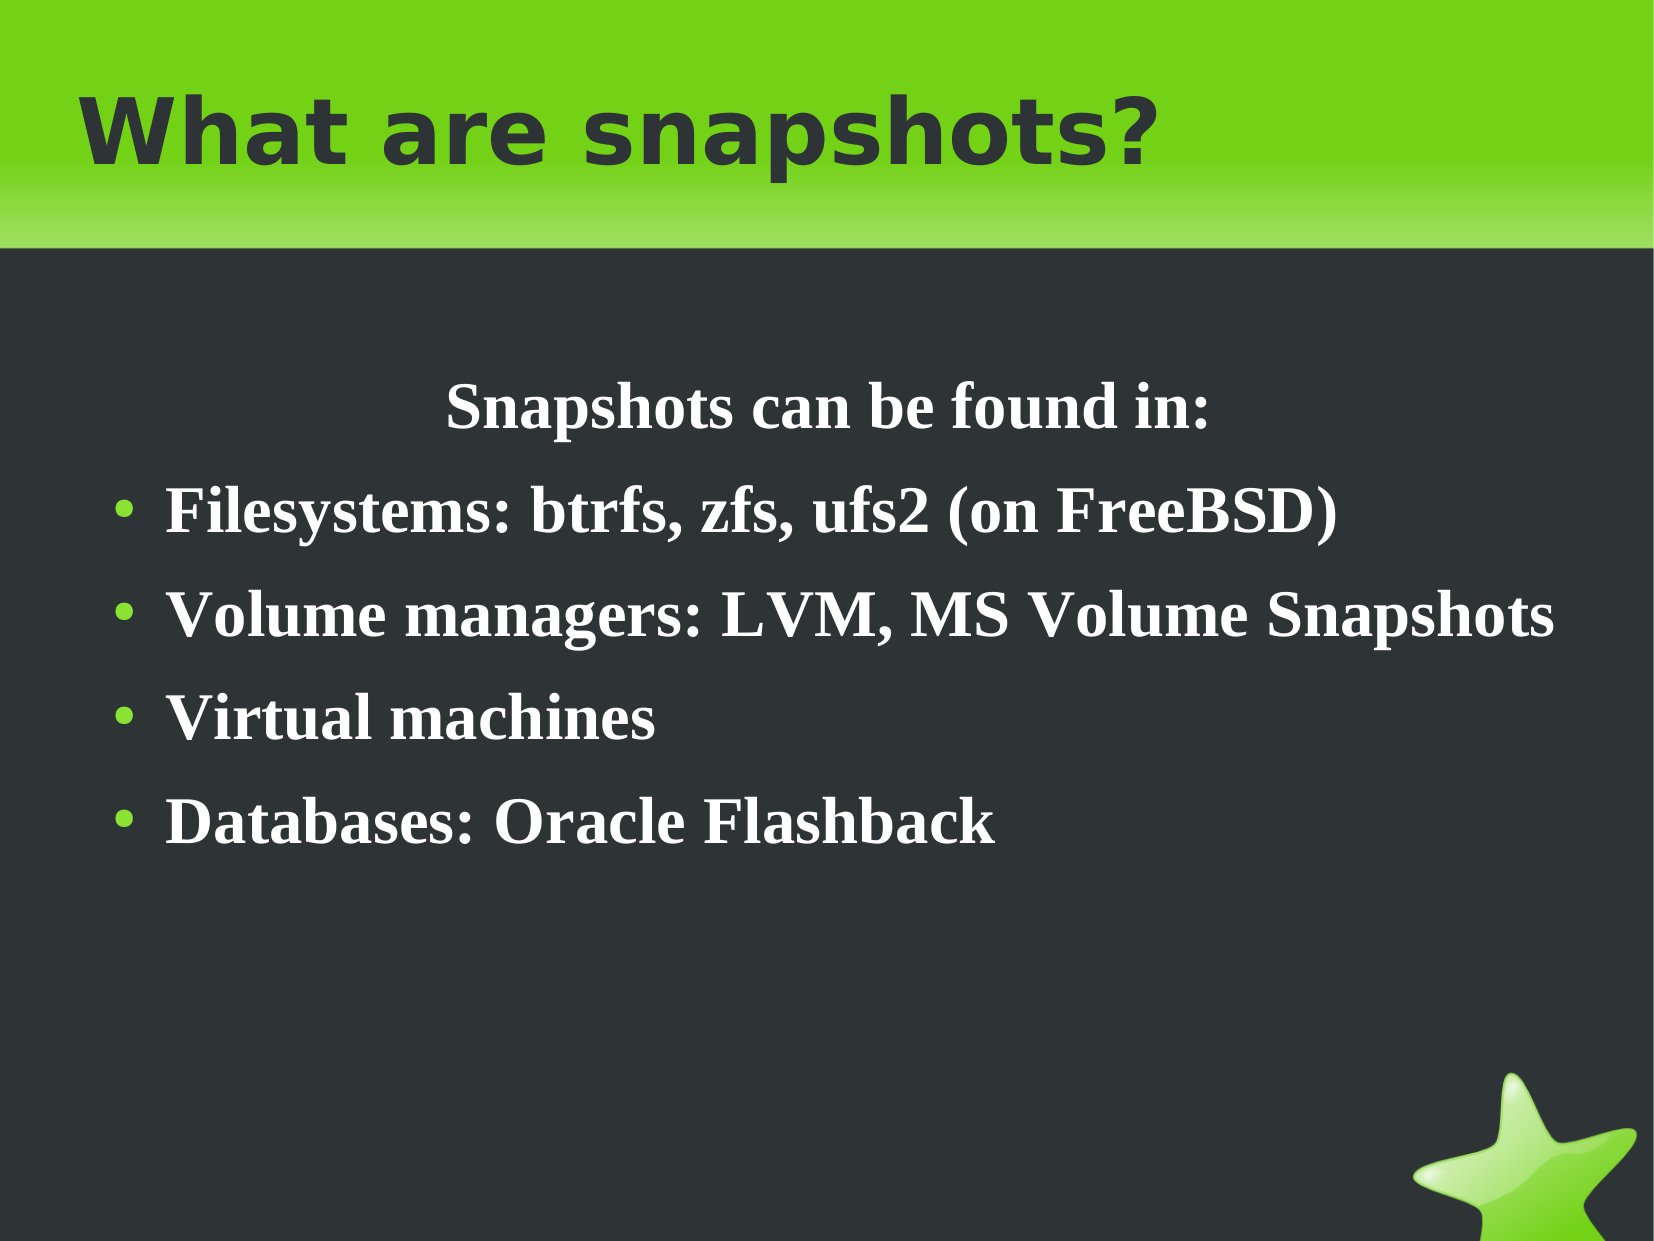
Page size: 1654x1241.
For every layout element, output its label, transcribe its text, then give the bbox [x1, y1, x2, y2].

list Snapshots can be found in: Filesystems: btrfs, zfs, ufs2 (on FreeBSD) Volume managers: LVM, MS Volume Snapshots Virtual machines Databases: Oracle Flashback [76, 265, 1565, 1123]
title What are snapshots? [76, 29, 1565, 237]
picture [0, 0, 1654, 1241]
